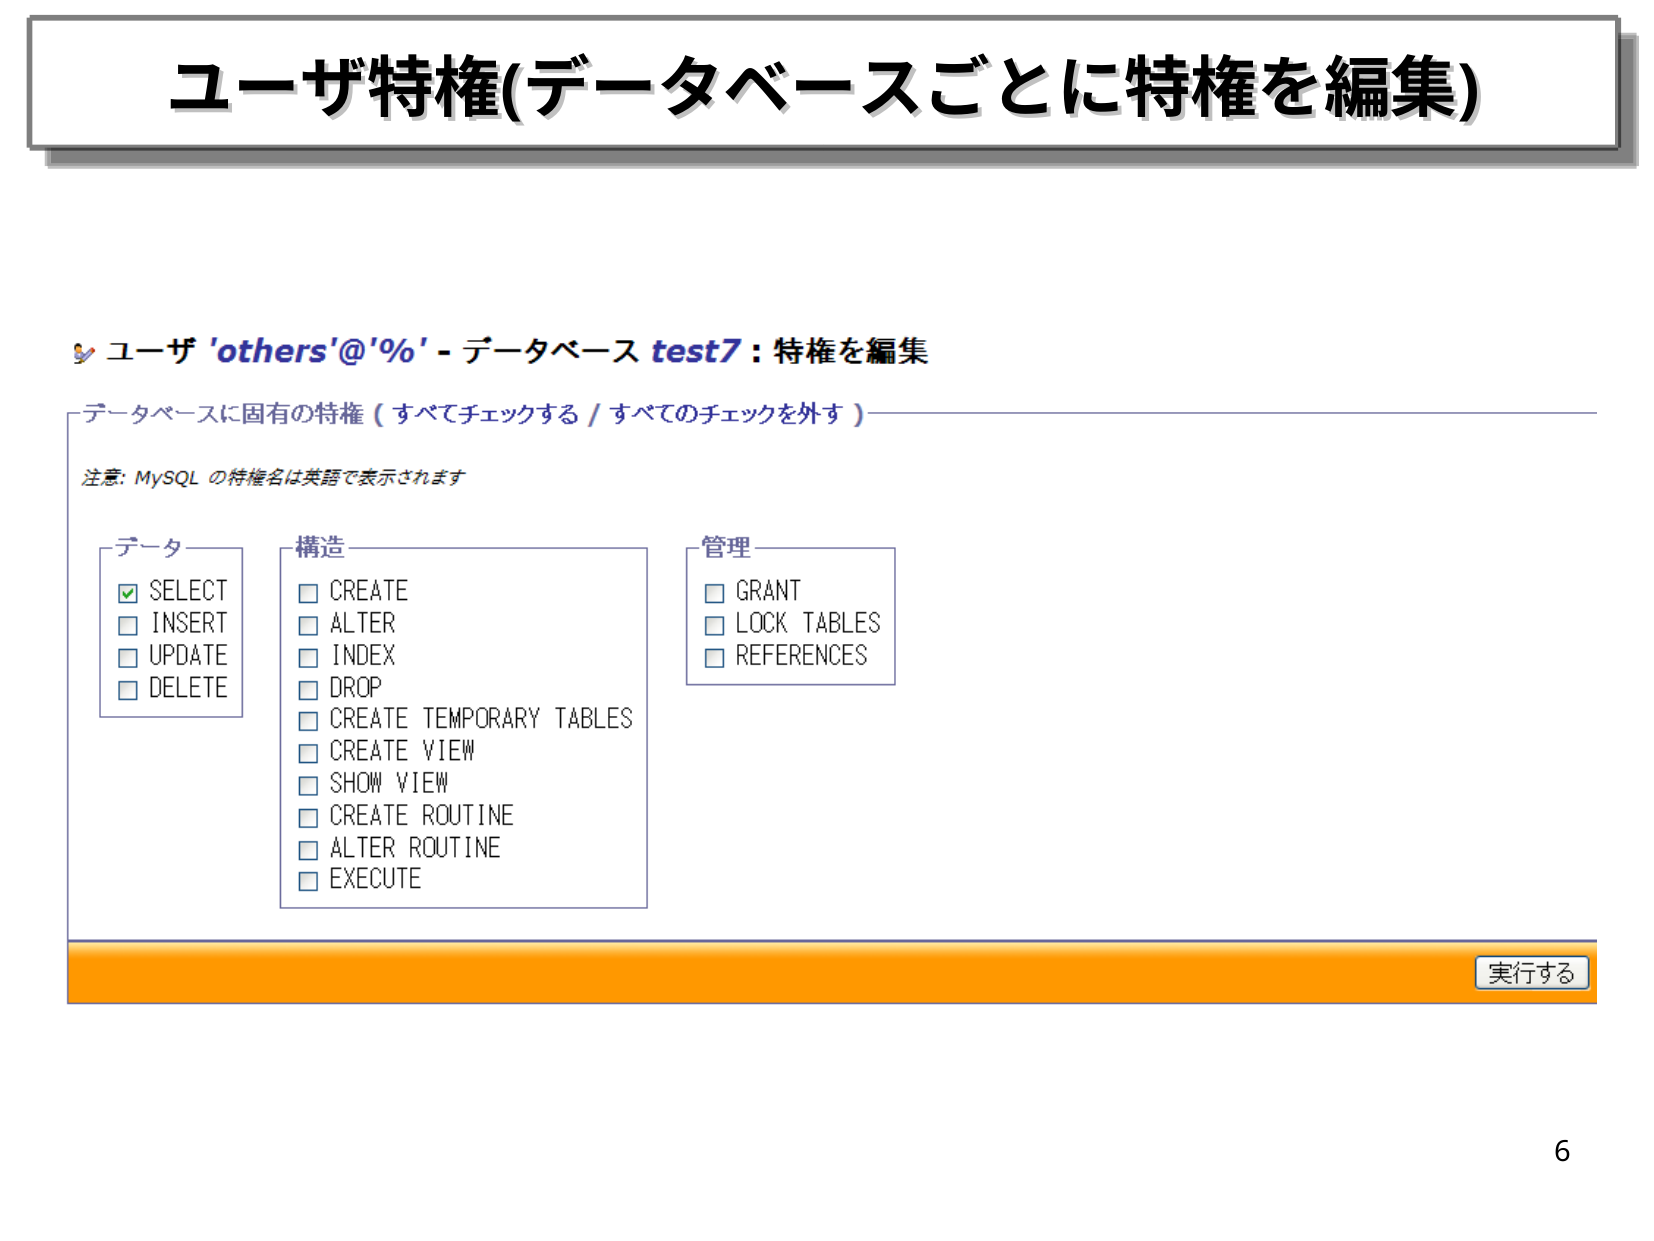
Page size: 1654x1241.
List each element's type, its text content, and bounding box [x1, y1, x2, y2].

picture [57, 317, 1597, 1022]
text_box ユーザ特権(データベースごとに特権を編集) [29, 17, 1619, 148]
